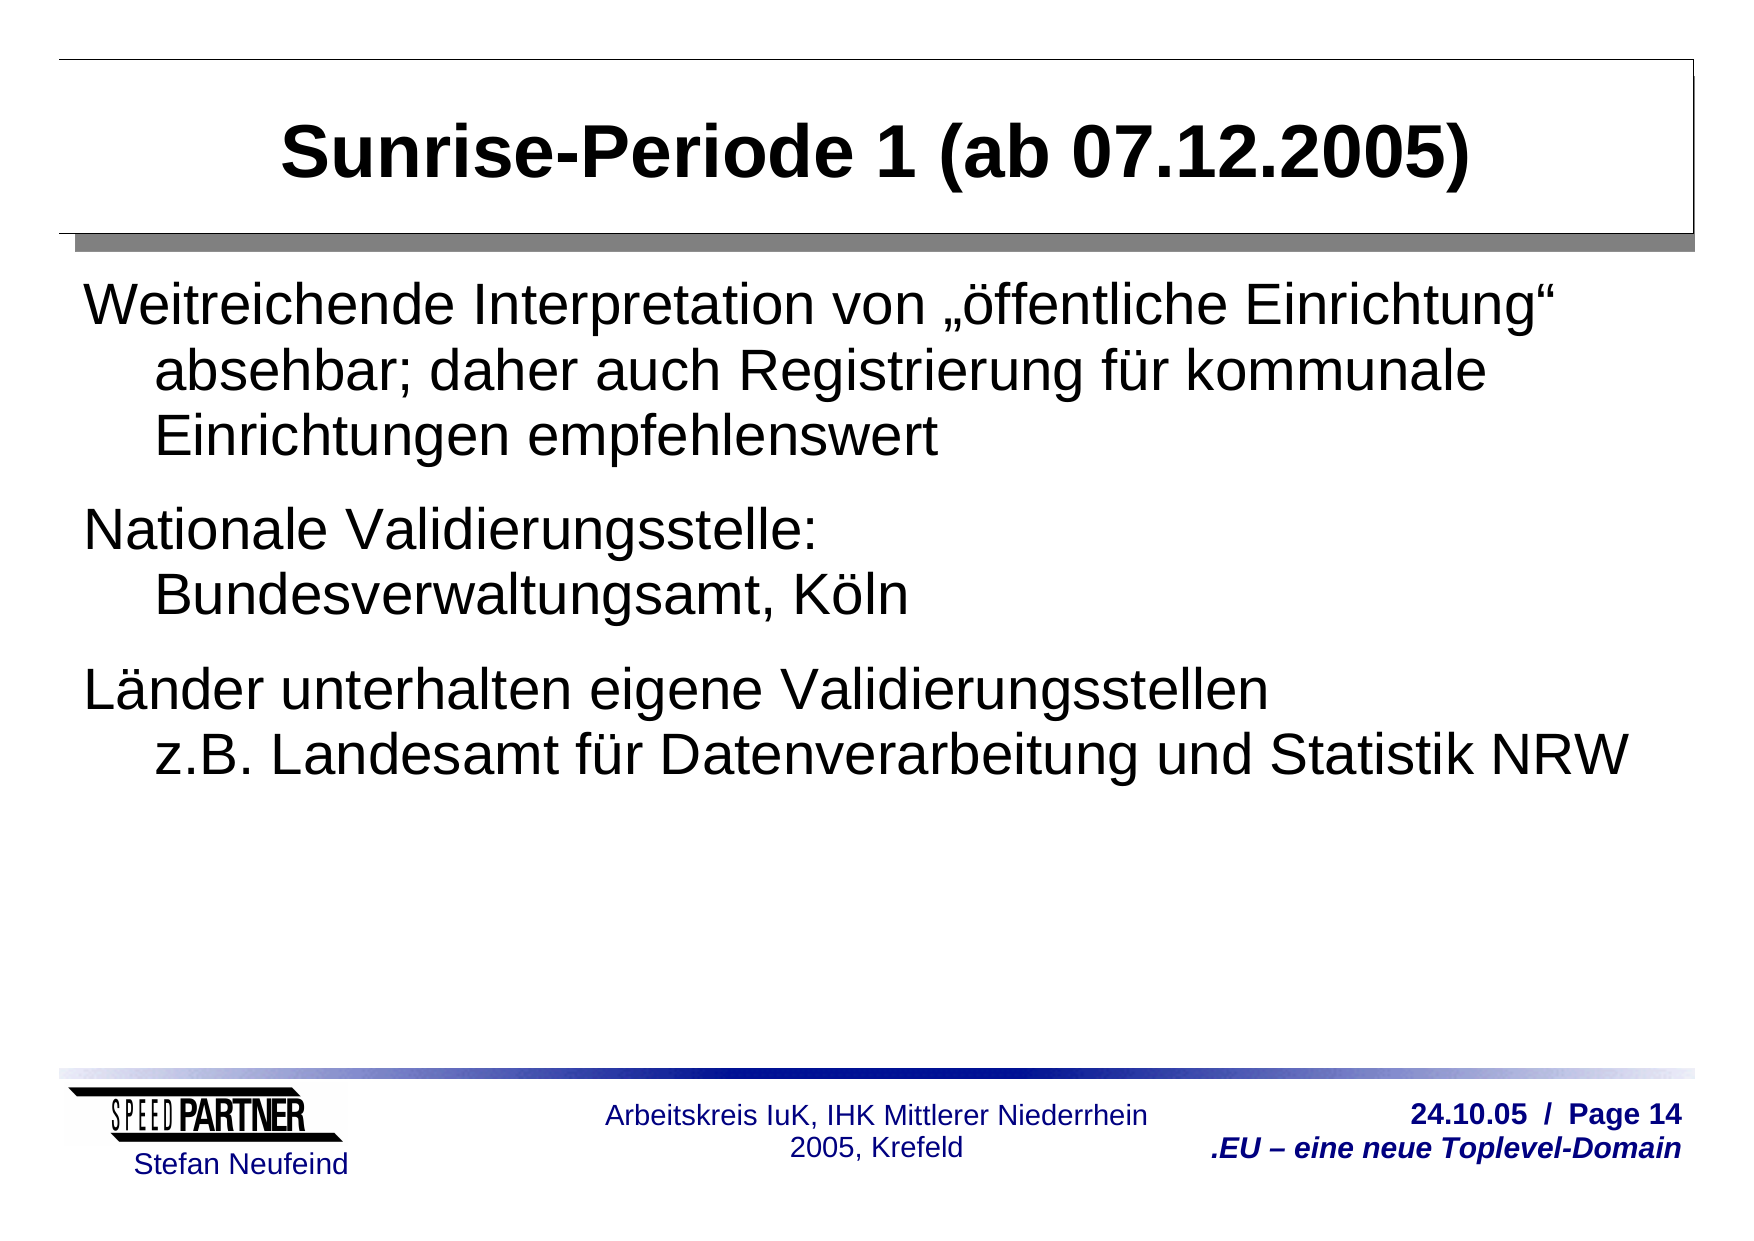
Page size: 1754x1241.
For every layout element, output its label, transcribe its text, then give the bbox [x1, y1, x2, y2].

picture [64, 1082, 348, 1146]
picture [59, 1068, 1695, 1079]
title Sunrise-Periode 1 (ab 07.12.2005) [59, 59, 1695, 244]
list Weitreichende Interpretation von „öffentliche Einrichtung“ absehbar; daher auch Registrierung für kommunale Einrichtungen empfehlenswert Nationale Validierungsstelle: Bundesverwaltungsamt, Köln Länder unterhalten eigene Validierungsstellen z.B. Landesamt für Datenverarbeitung und Statistik NRW [71, 272, 1695, 1055]
